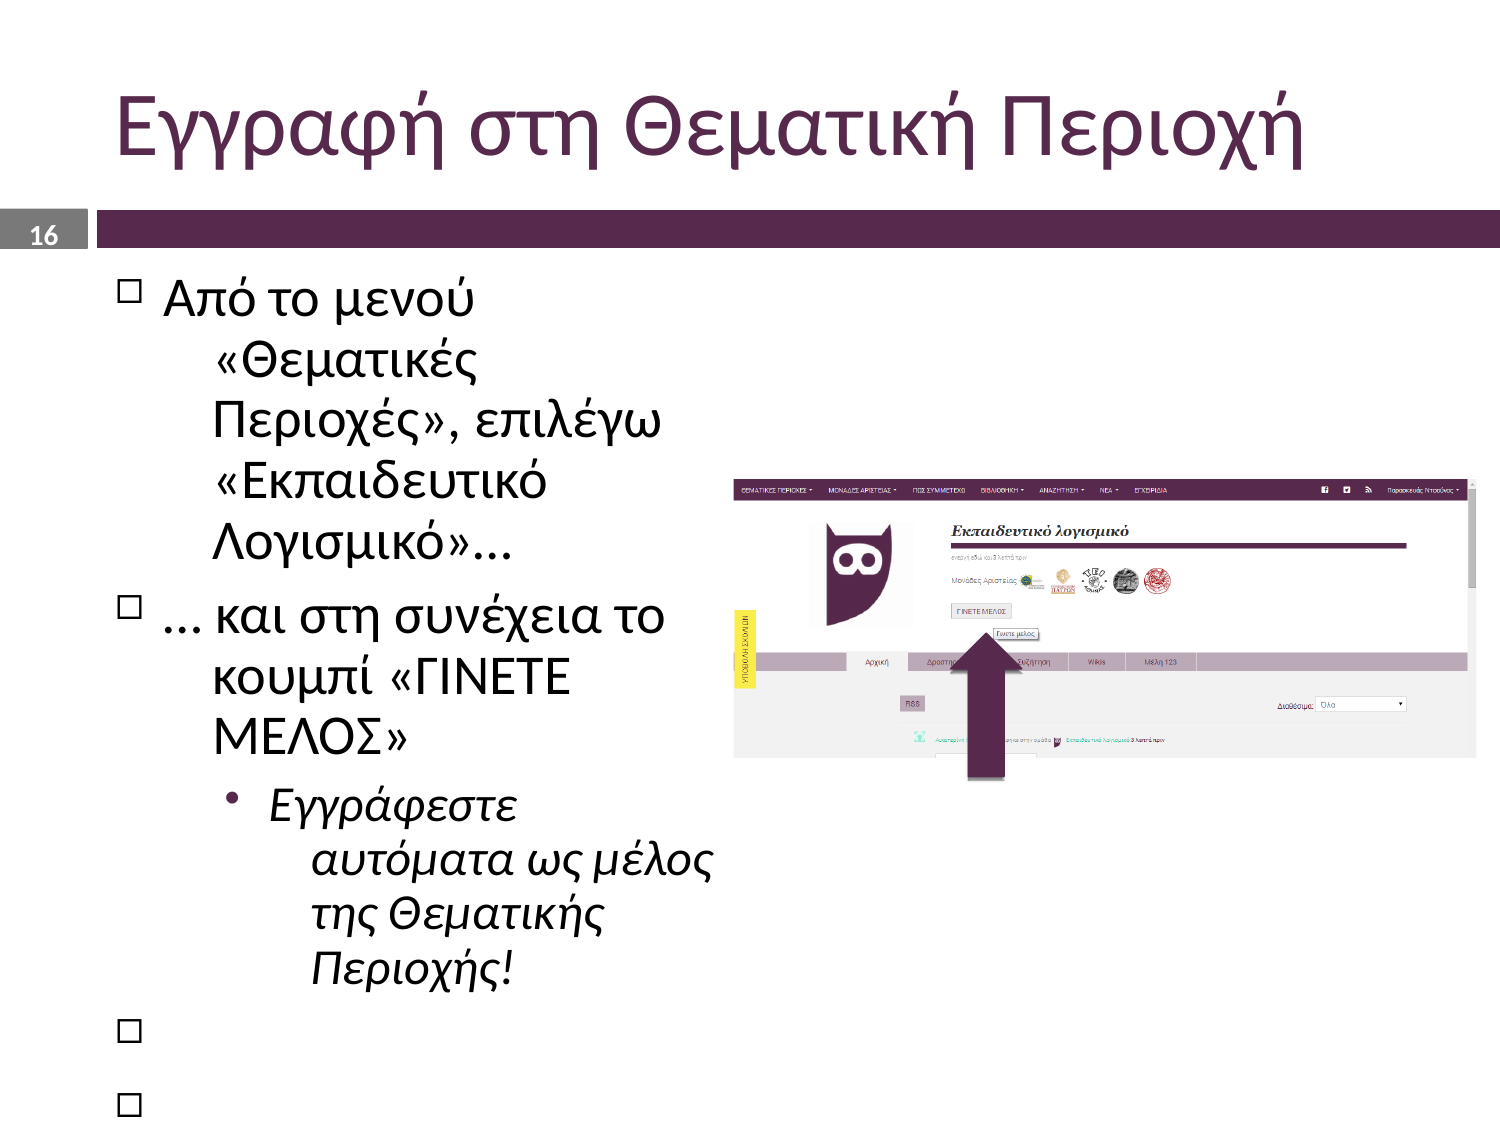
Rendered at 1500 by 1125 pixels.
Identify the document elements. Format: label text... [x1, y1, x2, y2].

list Από το μενού «Θεματικές Περιοχές», επιλέγω «Εκπαιδευτικό Λογισμικό»… … και στη συνέχεια το κουμπί «Γινετε Μελος» Εγγράφεστε αυτόματα ως μέλος της Θεματικής Περιοχής! [99, 260, 738, 1011]
title Εγγραφή στη Θεματική Περιοχή [99, 37, 1438, 201]
picture [733, 479, 1477, 758]
text_box [0, 208, 88, 249]
text_box [950, 633, 1022, 777]
